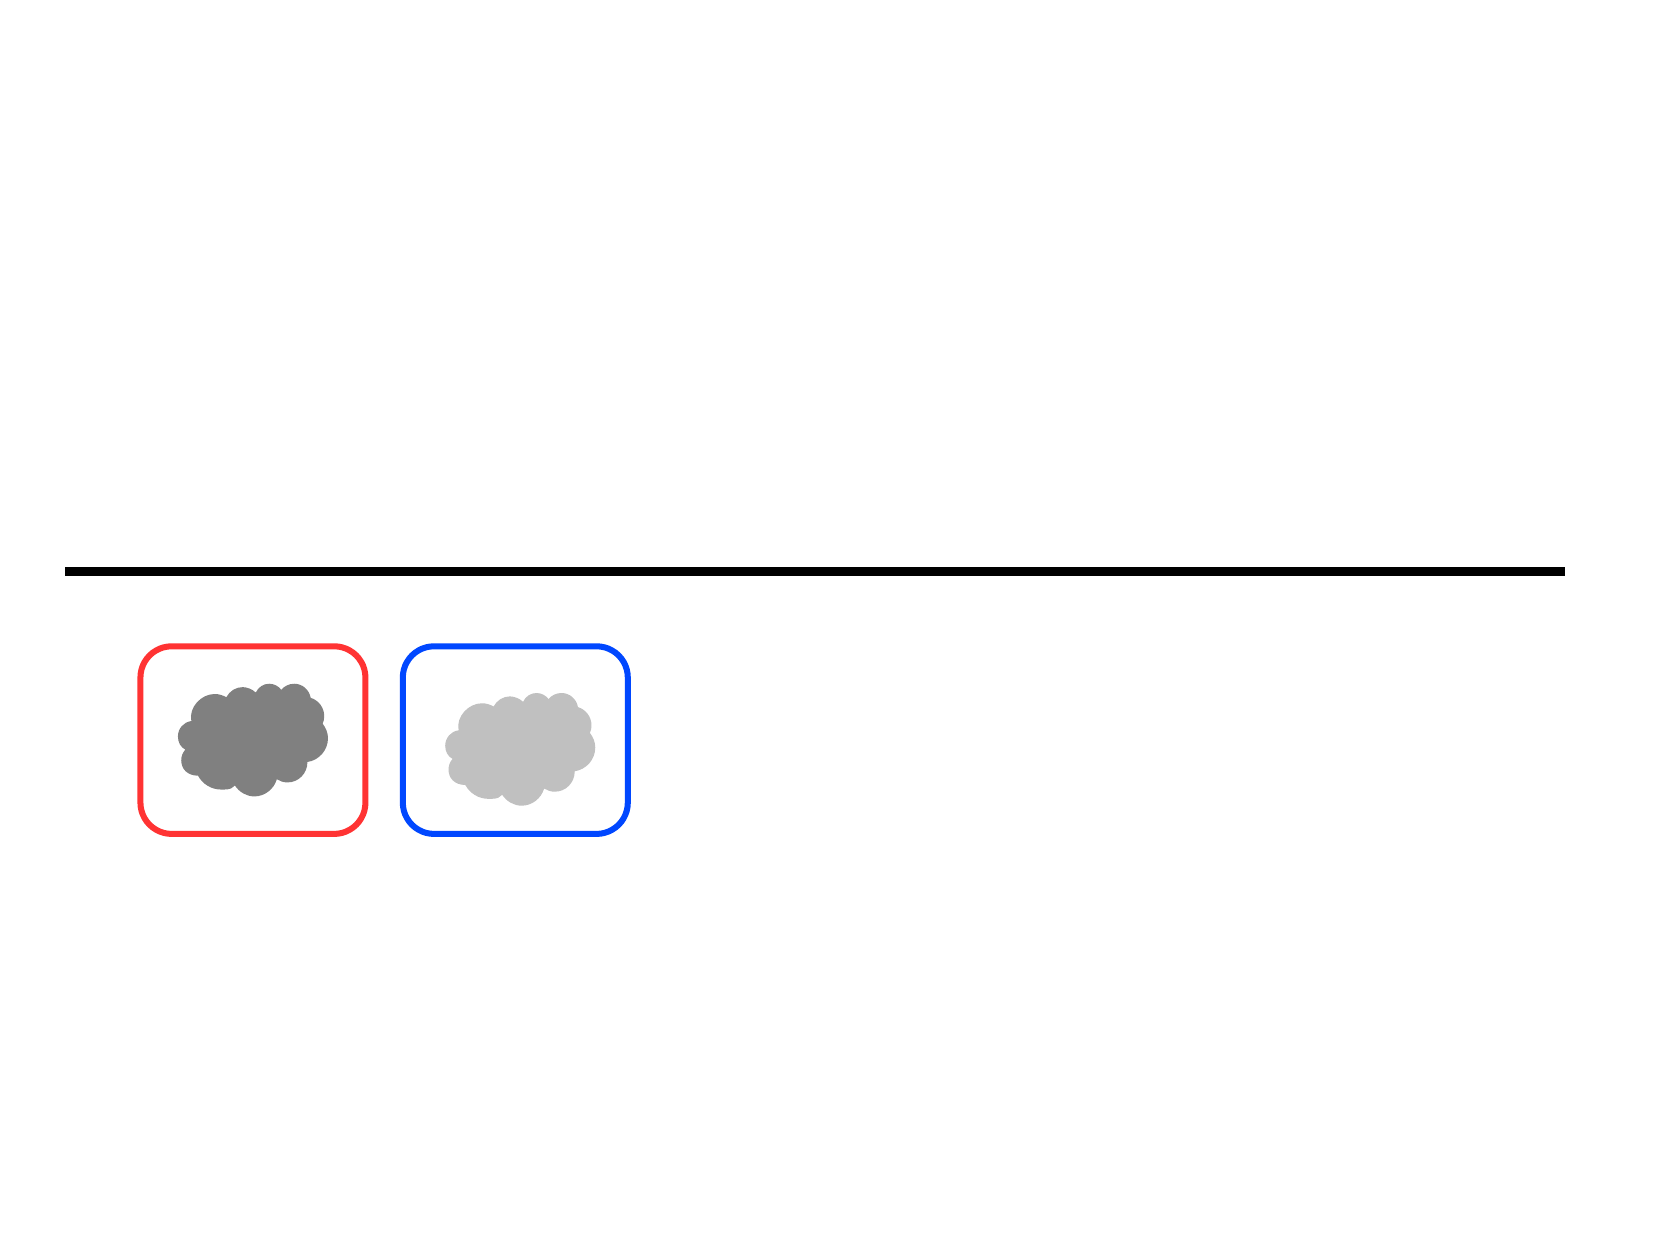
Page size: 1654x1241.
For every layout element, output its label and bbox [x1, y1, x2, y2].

text_box [177, 683, 328, 797]
text_box [445, 693, 596, 806]
